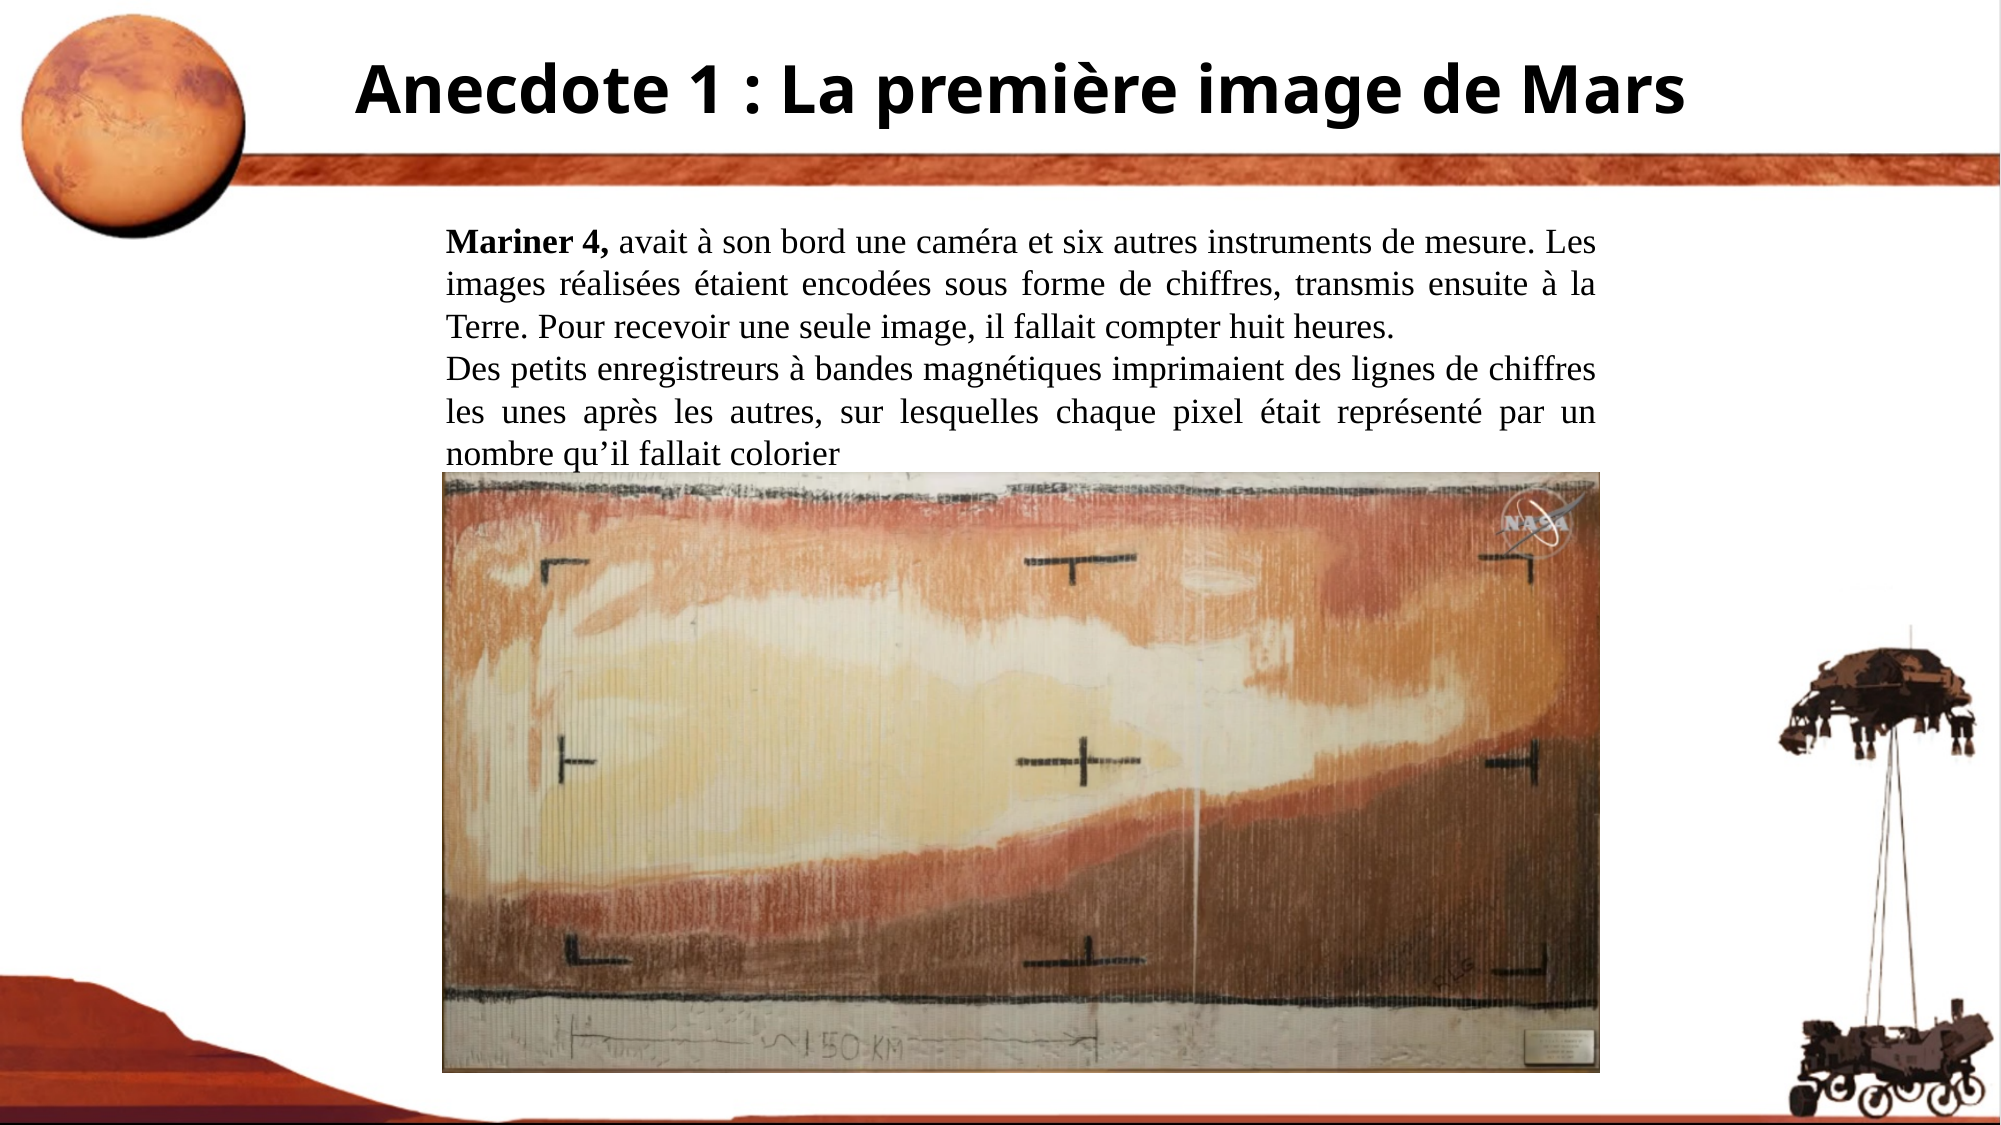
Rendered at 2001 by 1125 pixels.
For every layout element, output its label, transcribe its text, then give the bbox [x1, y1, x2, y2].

text_box Mariner 4, avait à son bord une caméra et six autres instruments de mesure. Les images réalisées étaient encodées sous forme de chiffres, transmis ensuite à la Terre. Pour recevoir une seule image, il fallait compter huit heures. Des petits enregistreurs à bandes magnétiques imprimaient des lignes de chiffres les unes après les autres, sur lesquelles chaque pixel était représenté par un nombre qu’il fallait colorier [431, 210, 1612, 462]
picture [0, 0, 2001, 1125]
text_box Anecdote 1 : La première image de Mars [253, 39, 1789, 149]
